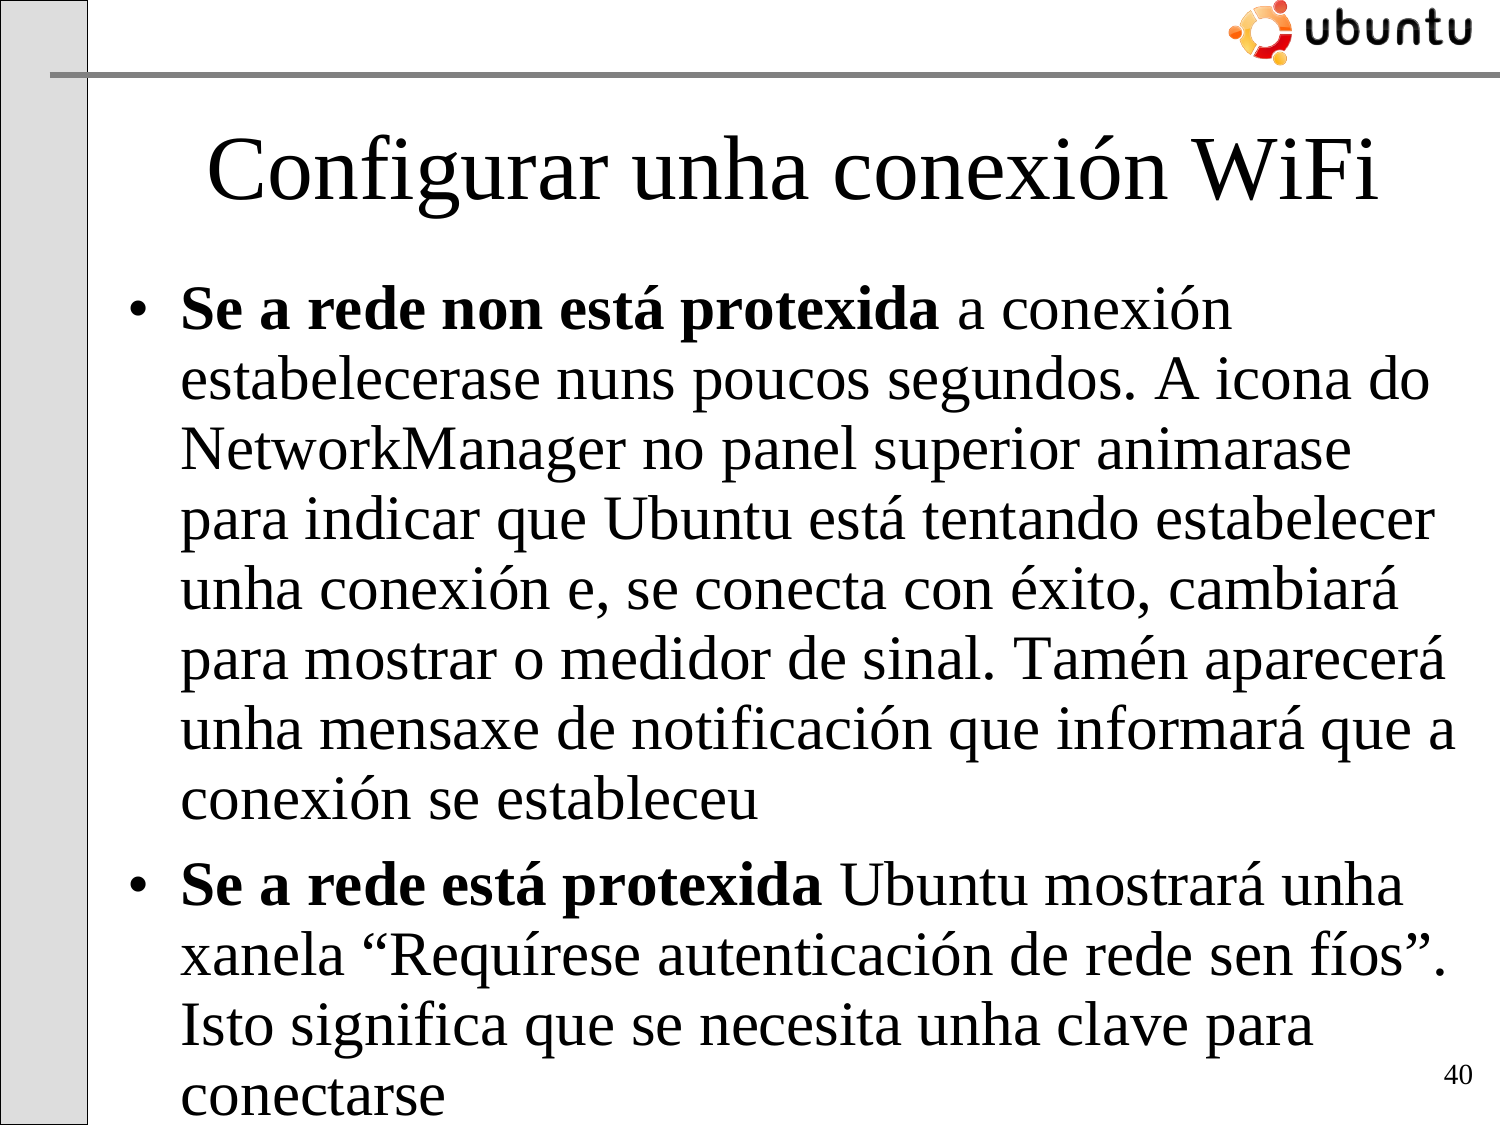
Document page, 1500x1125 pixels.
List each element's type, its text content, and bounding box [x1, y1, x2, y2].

title Configurar unha conexión WiFi [112, 99, 1477, 237]
list Se a rede non está protexida a conexión estabelecerase nuns poucos segundos. A icona do NetworkManager no panel superior animarase para indicar que Ubuntu está tentando estabelecer unha conexión e, se conecta con éxito, cambiará para mostrar o medidor de sinal. Tamén aparecerá unha mensaxe de notificación que informará que a conexión se estableceu Se a rede está protexida Ubuntu mostrará unha xanela “Requírese autenticación de rede sen fíos”. Isto significa que se necesita unha clave para conectarse [112, 265, 1477, 1125]
picture [1221, 0, 1483, 71]
